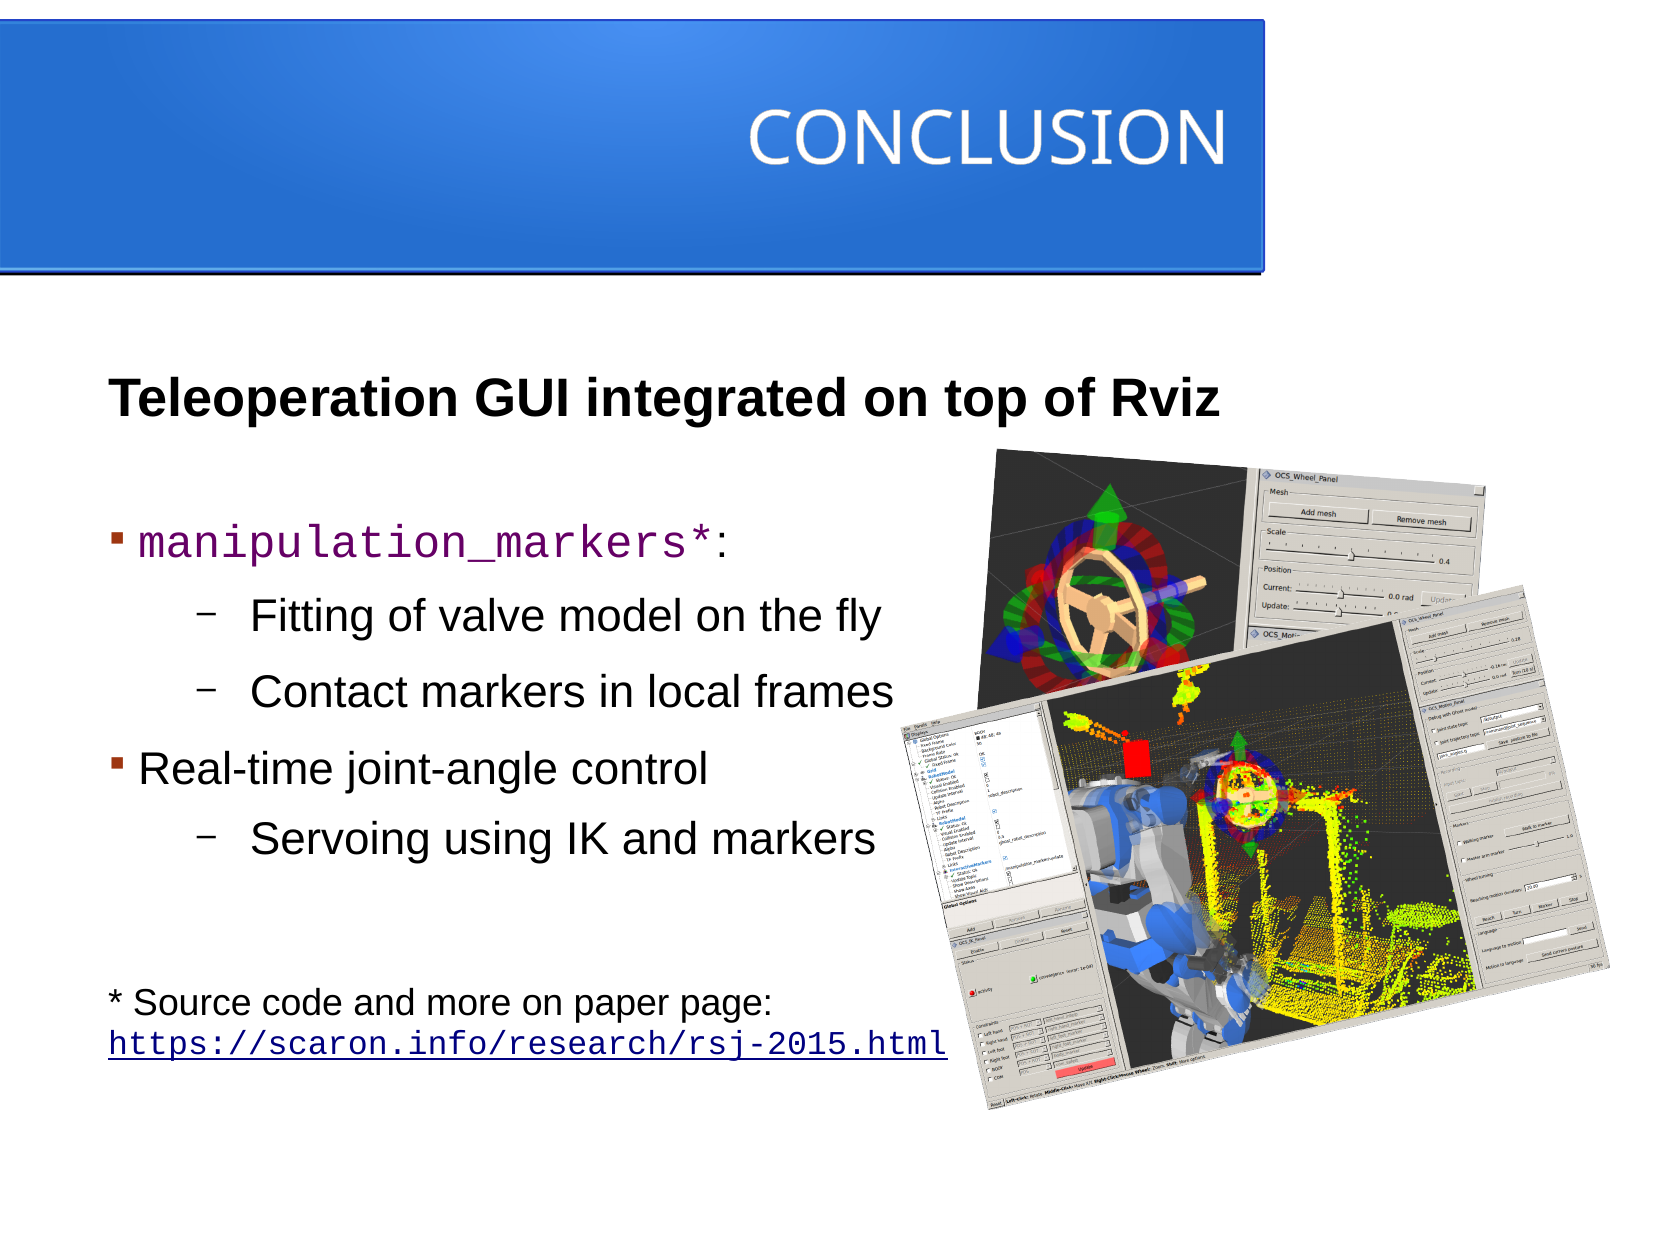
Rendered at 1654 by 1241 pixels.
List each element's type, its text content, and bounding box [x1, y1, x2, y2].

text_box Conclusion [284, 92, 1231, 180]
list Teleoperation GUI integrated on top of Rviz manipulation_markers*: Fitting of valve model on the fly Contact markers in local frames Real-time joint-angle control Servoing using IK and markers * Source code and more on paper page: https://scaron.info/research/rsj-2015.html [93, 360, 1519, 1156]
picture [1519, 585, 1610, 989]
